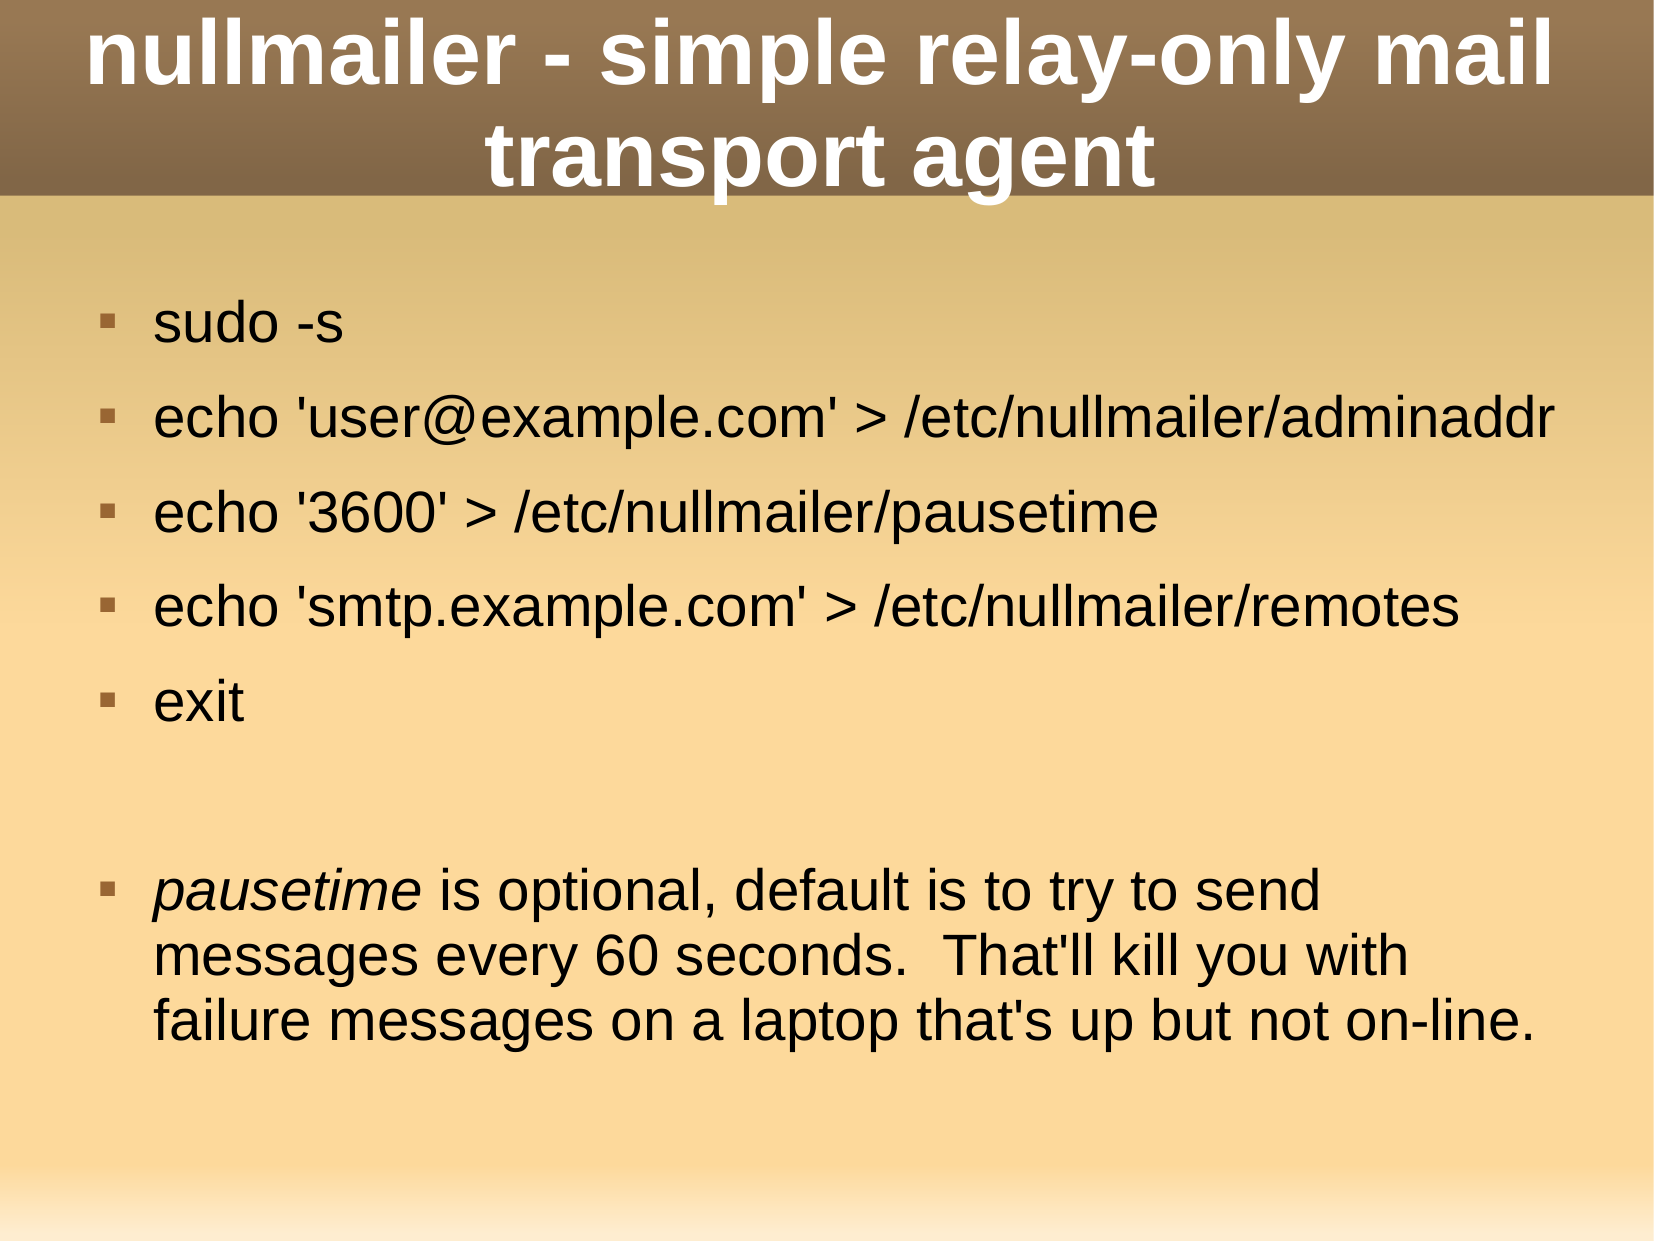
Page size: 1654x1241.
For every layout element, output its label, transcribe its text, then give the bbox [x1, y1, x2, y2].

list sudo -s echo 'user@example.com' > /etc/nullmailer/adminaddr echo '3600' > /etc/nullmailer/pausetime echo 'smtp.example.com' > /etc/nullmailer/remotes exit pausetime is optional, default is to try to send messages every 60 seconds. That'll kill you with failure messages on a laptop that's up but not on-line. [82, 290, 1571, 1094]
picture [0, 0, 1654, 1241]
title nullmailer - simple relay-only mail transport agent [76, 1, 1565, 207]
